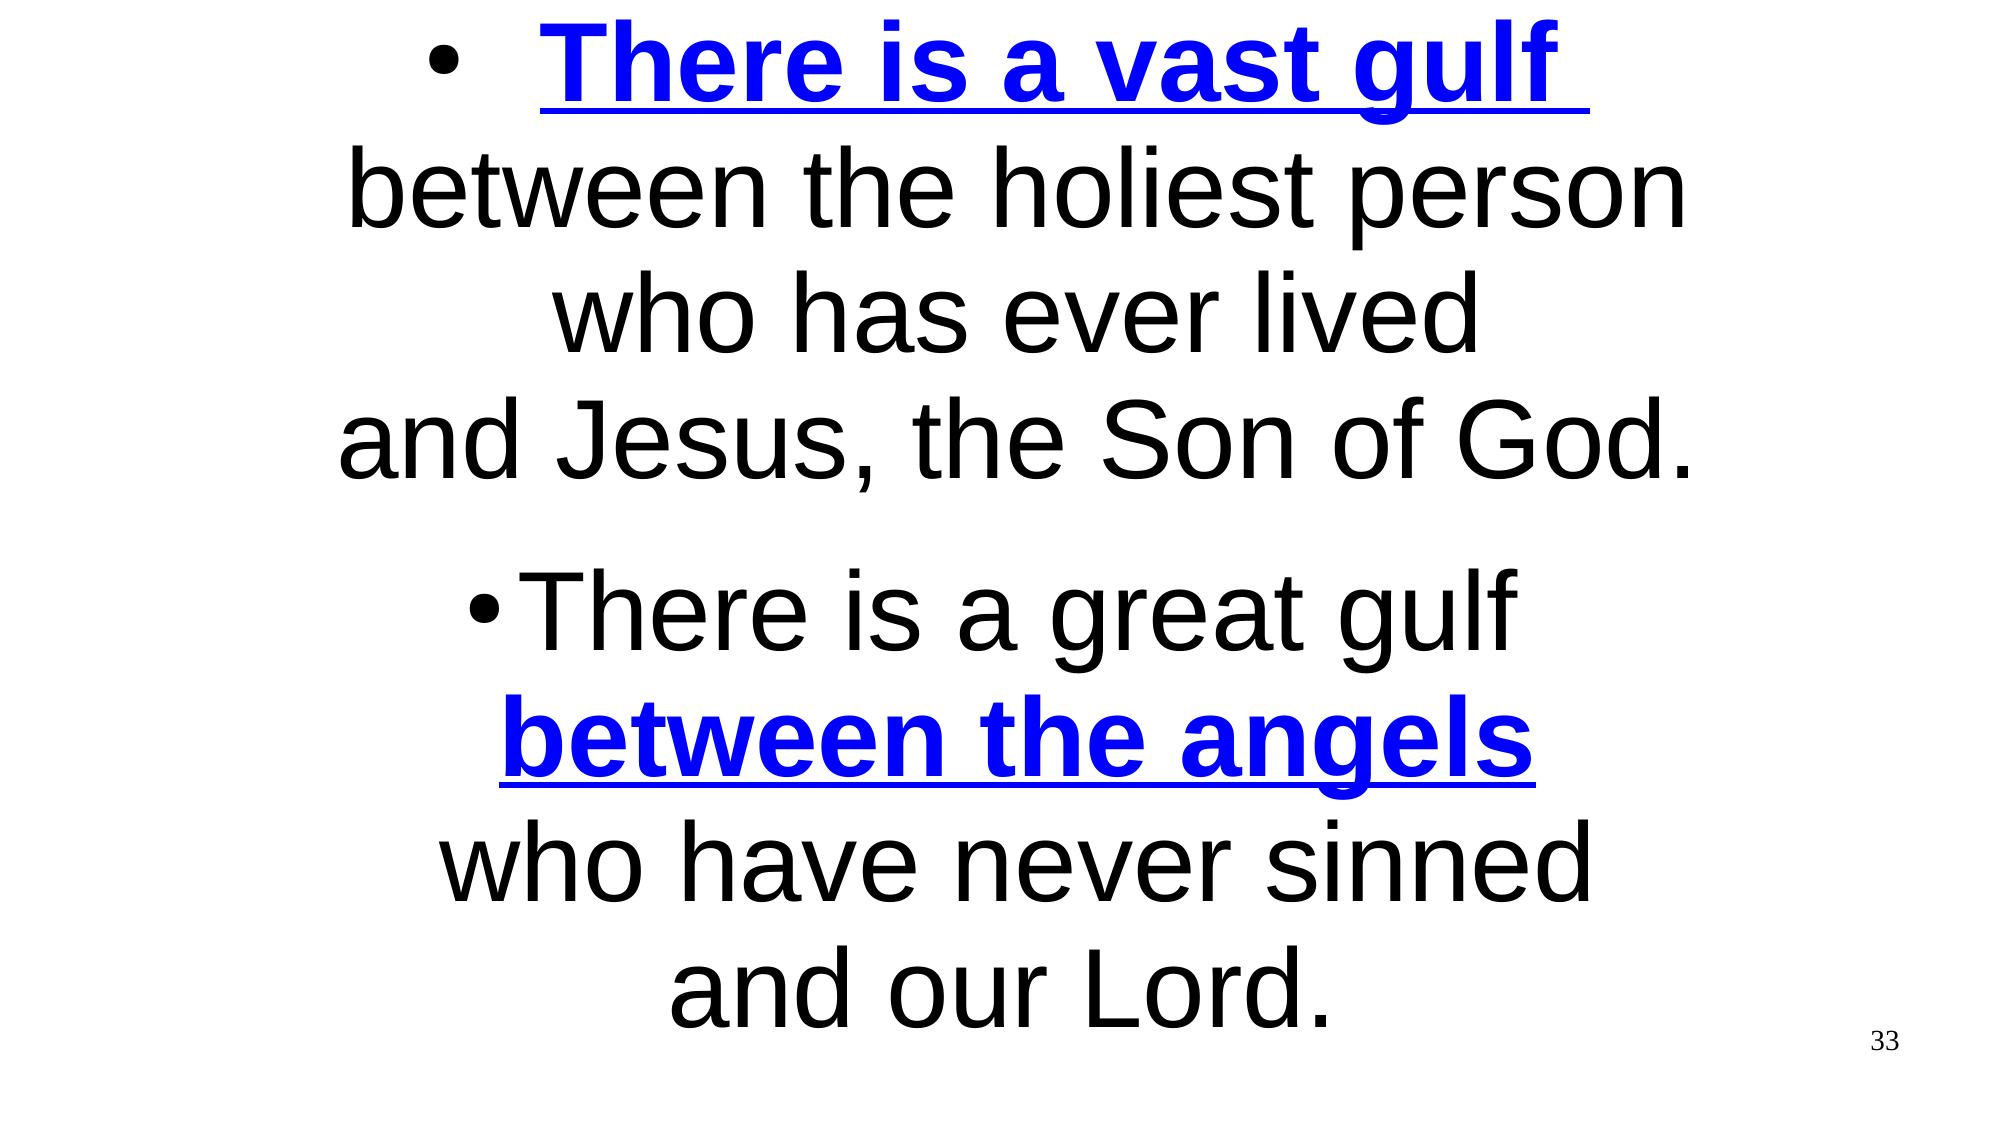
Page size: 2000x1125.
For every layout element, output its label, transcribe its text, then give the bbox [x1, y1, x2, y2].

list There is a vast gulf between the holiest person who has ever lived and Jesus, the Son of God. There is a great gulf between the angels who have never sinned and our Lord. [0, 0, 1996, 1123]
